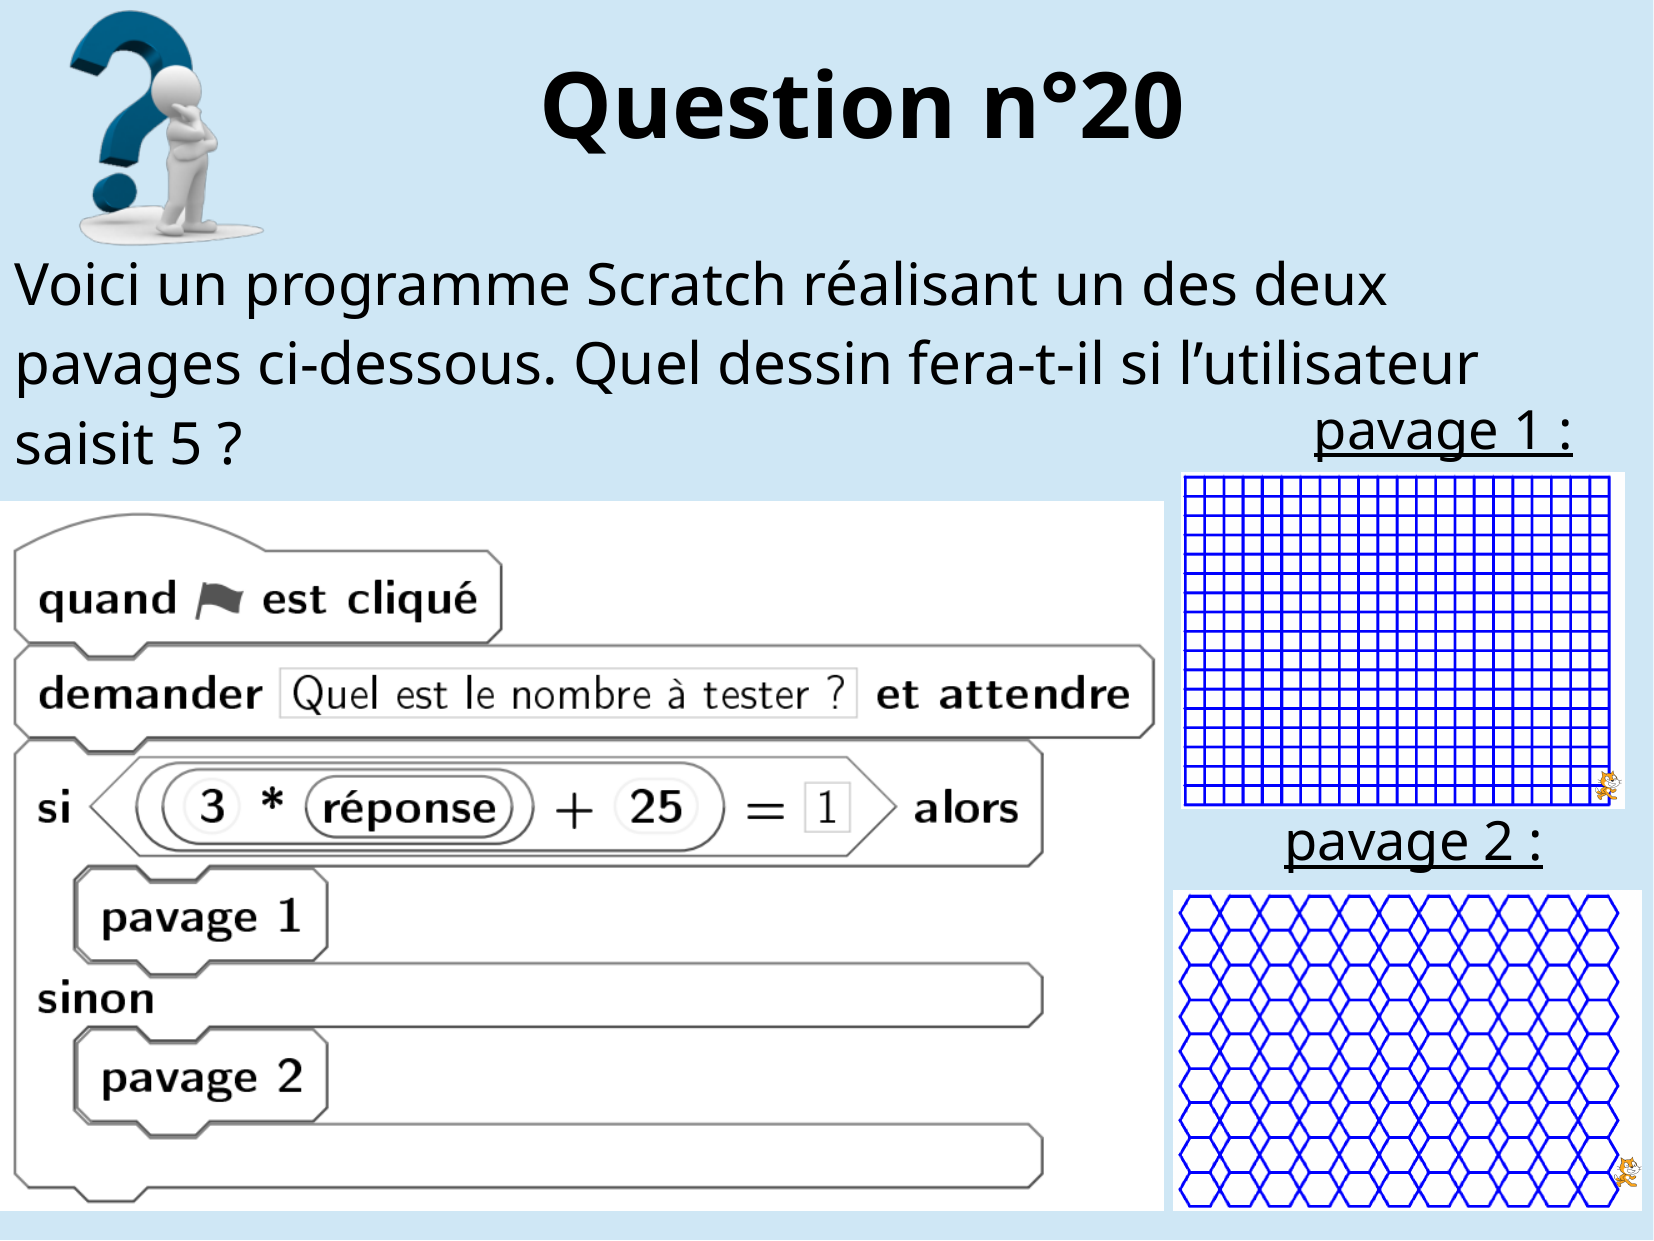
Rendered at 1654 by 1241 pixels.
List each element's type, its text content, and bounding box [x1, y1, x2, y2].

picture [59, 0, 266, 236]
title Question n°20 [266, 0, 1607, 208]
text_box pavage 2 : [1269, 809, 1565, 886]
picture [1181, 472, 1625, 809]
picture [1173, 890, 1642, 1211]
text_box pavage 1 : [1299, 383, 1595, 472]
text_box Voici un programme Scratch réalisant un des deux pavages ci-dessous. Quel dessin fera-t-il si l’utilisateur saisit 5 ? [0, 236, 1595, 495]
picture [0, 501, 1164, 1211]
